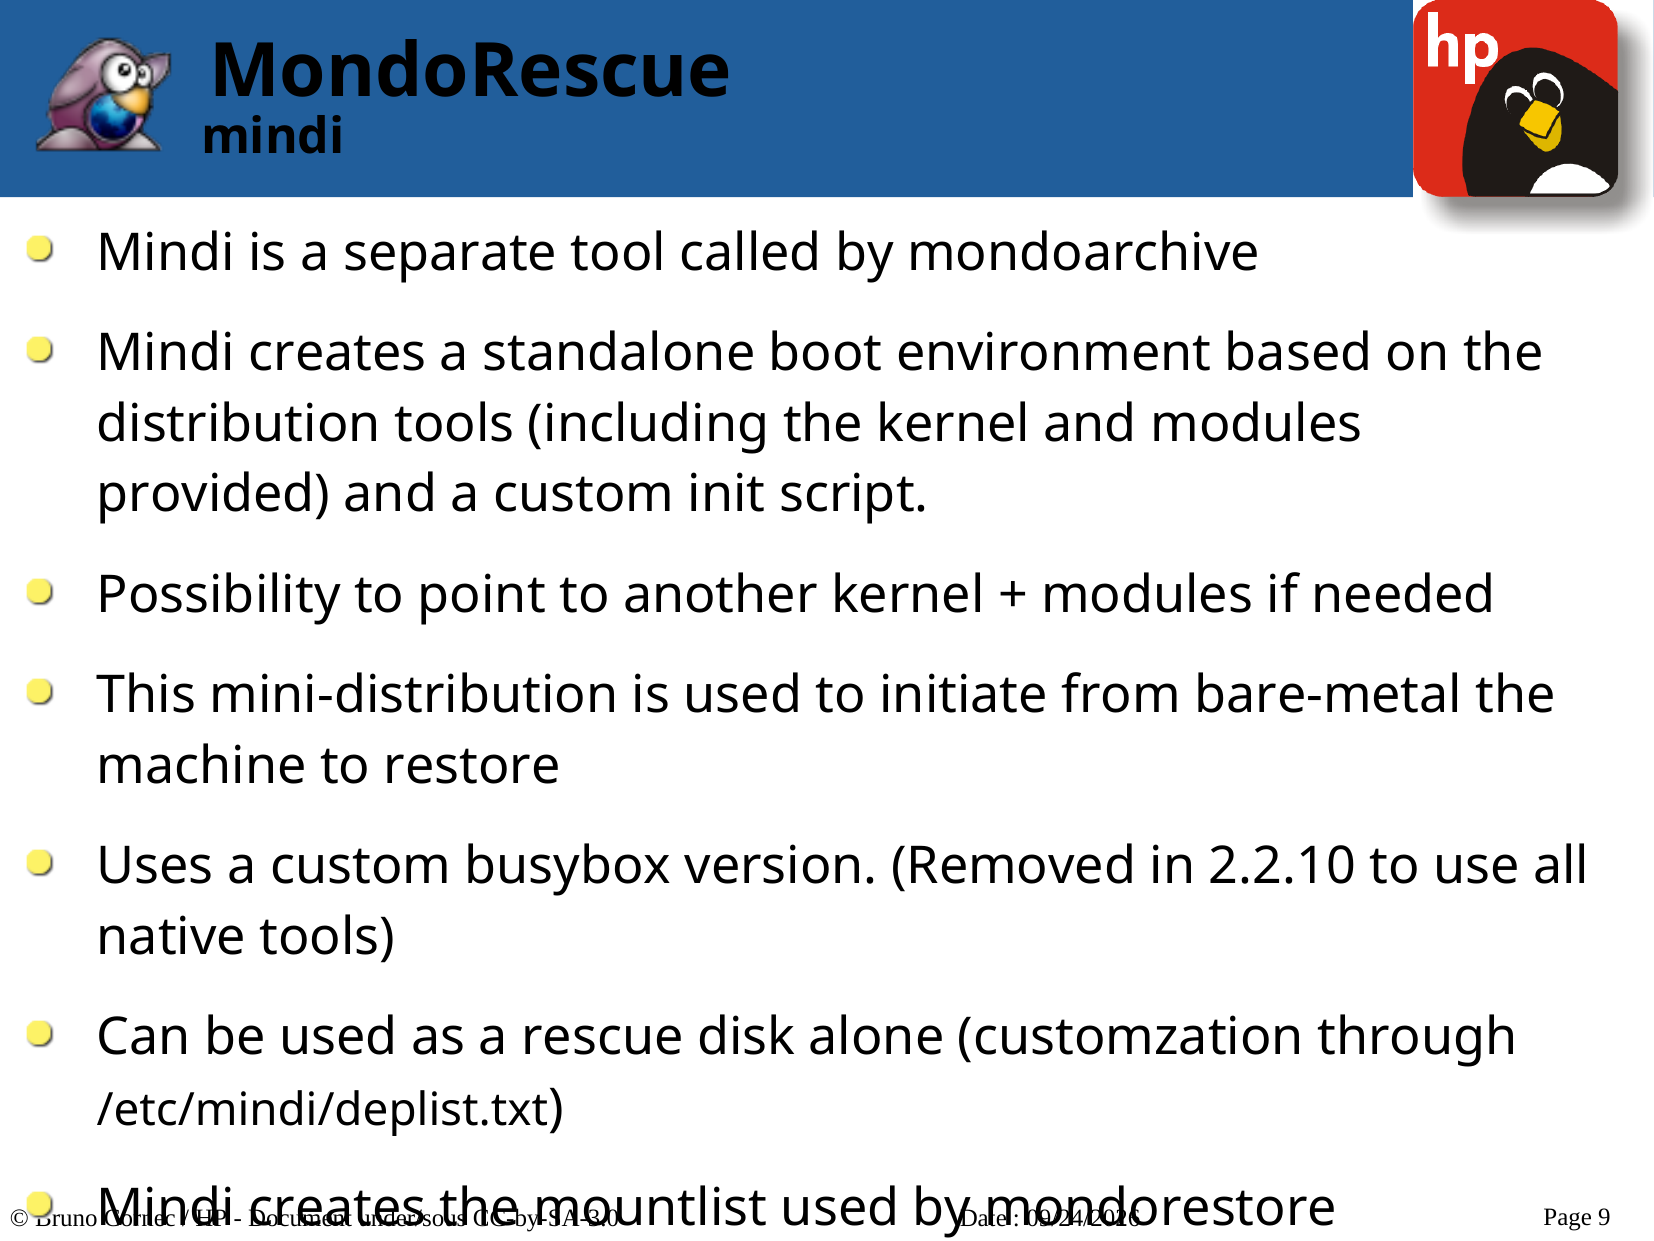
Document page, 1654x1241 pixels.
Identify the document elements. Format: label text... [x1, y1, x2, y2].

list Mindi is a separate tool called by mondoarchive Mindi creates a standalone boot environment based on the distribution tools (including the kernel and modules provided) and a custom init script. Possibility to point to another kernel + modules if needed This mini-distribution is used to initiate from bare-metal the machine to restore Uses a custom busybox version. (Removed in 2.2.10 to use all native tools) Can be used as a rescue disk alone (customzation through /etc/mindi/deplist.txt) Mindi creates the mountlist used by mondorestore [13, 214, 1609, 1187]
title mindi [201, 32, 1190, 214]
picture [0, 0, 211, 199]
picture [25, 1190, 56, 1221]
picture [1413, 0, 1654, 235]
